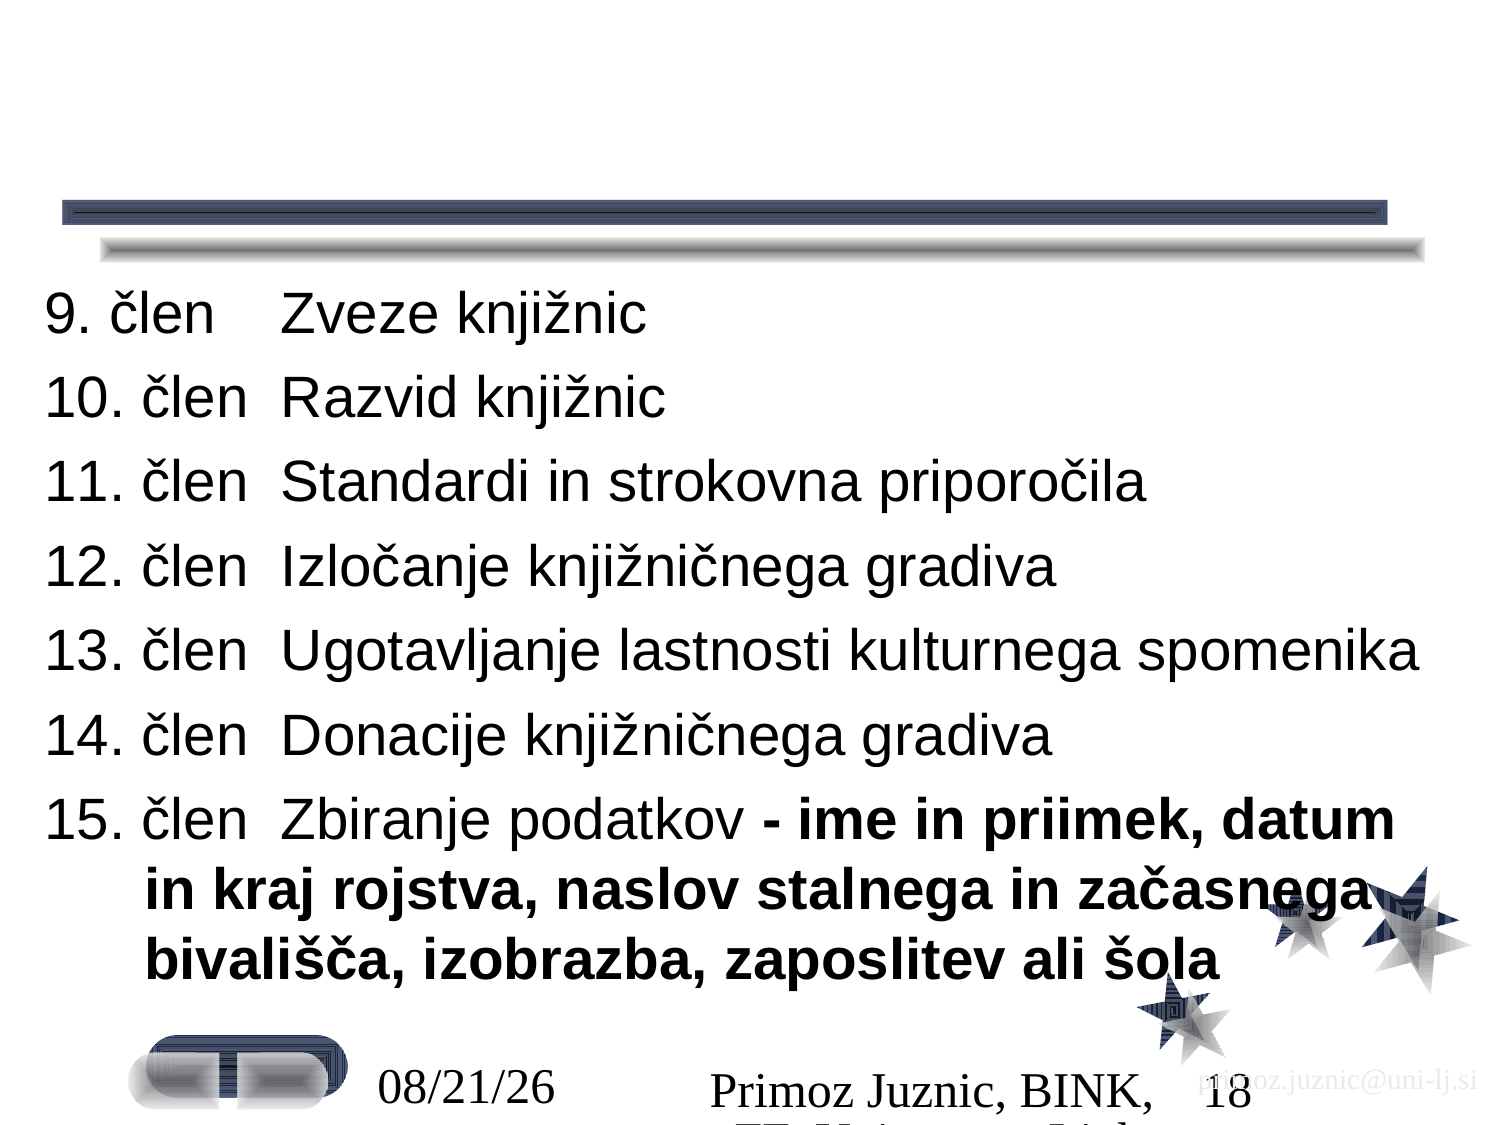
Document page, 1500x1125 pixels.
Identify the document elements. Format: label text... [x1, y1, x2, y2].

text_box 9. člen Zveze knjižnic 10. člen Razvid knjižnic 11. člen Standardi in strokovna priporočila 12. člen Izločanje knjižničnega gradiva 13. člen Ugotavljanje lastnosti kulturnega spomenika 14. člen Donacije knjižničnega gradiva 15. člen Zbiranje podatkov - ime in priimek, datum in kraj rojstva, naslov stalnega in začasnega bivališča, izobrazba, zaposlitev ali šola [29, 267, 1461, 1042]
